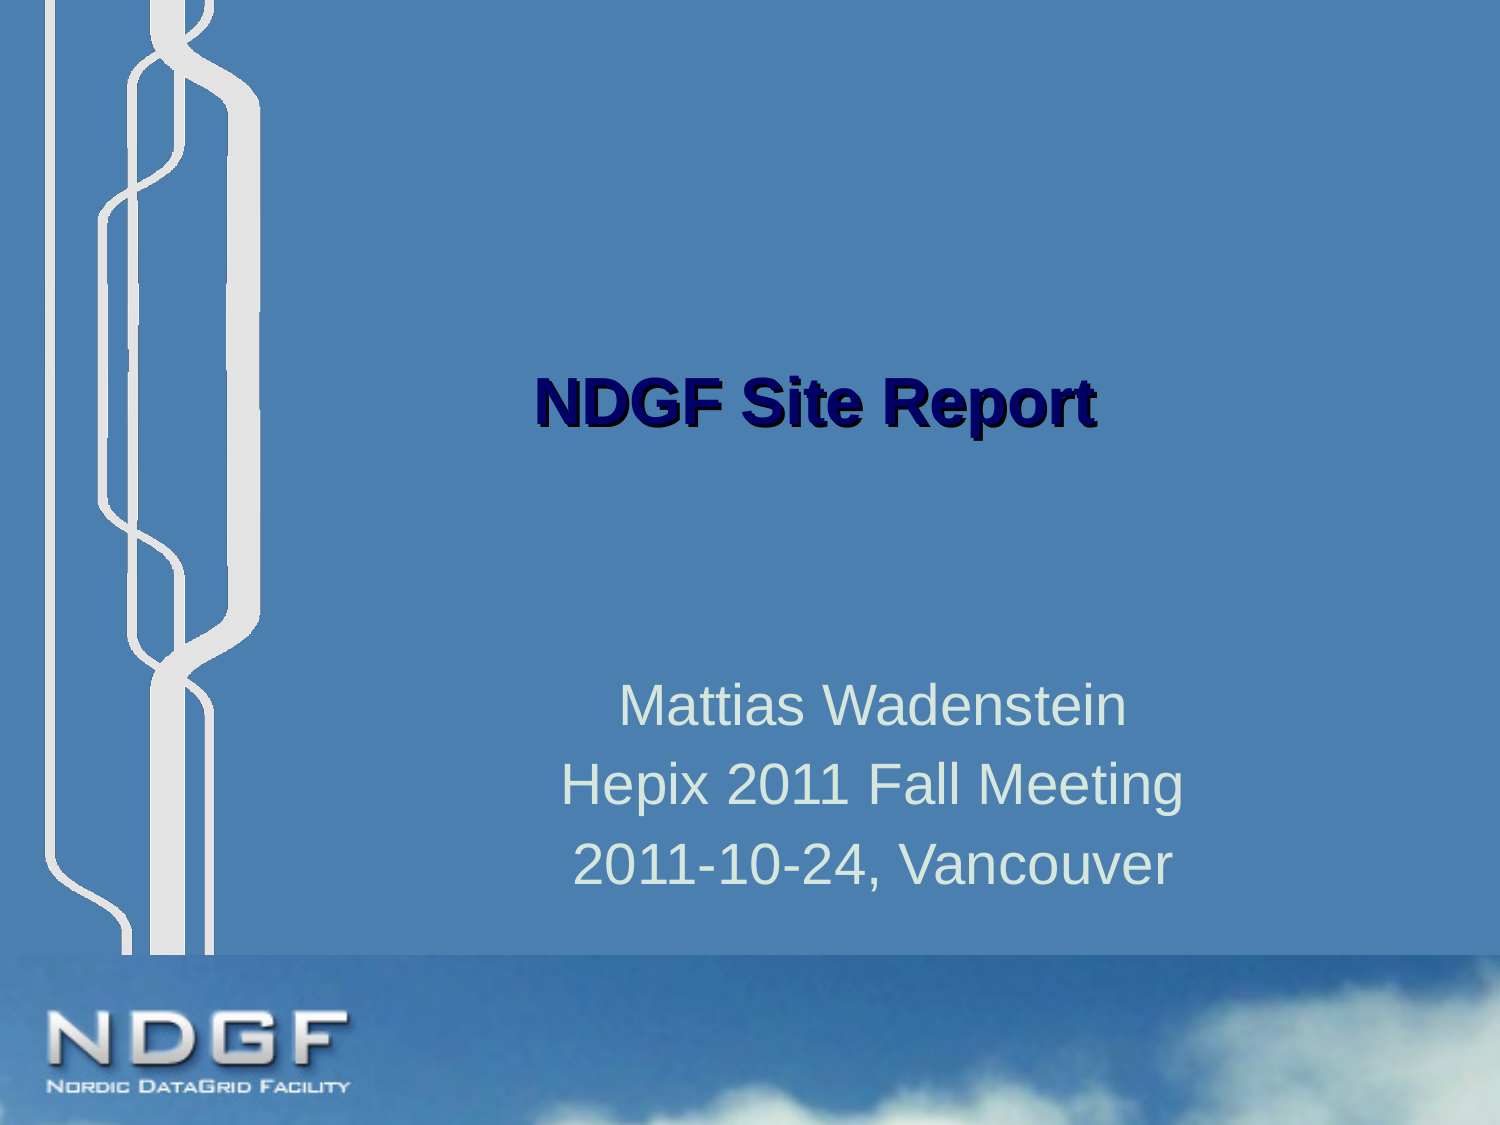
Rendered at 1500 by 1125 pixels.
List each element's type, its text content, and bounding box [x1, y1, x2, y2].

picture [0, 929, 1500, 1125]
subtitle Mattias Wadenstein Hepix 2011 Fall Meeting 2011-10-24, Vancouver [348, 640, 1399, 929]
title NDGF Site Report [324, 227, 1306, 575]
